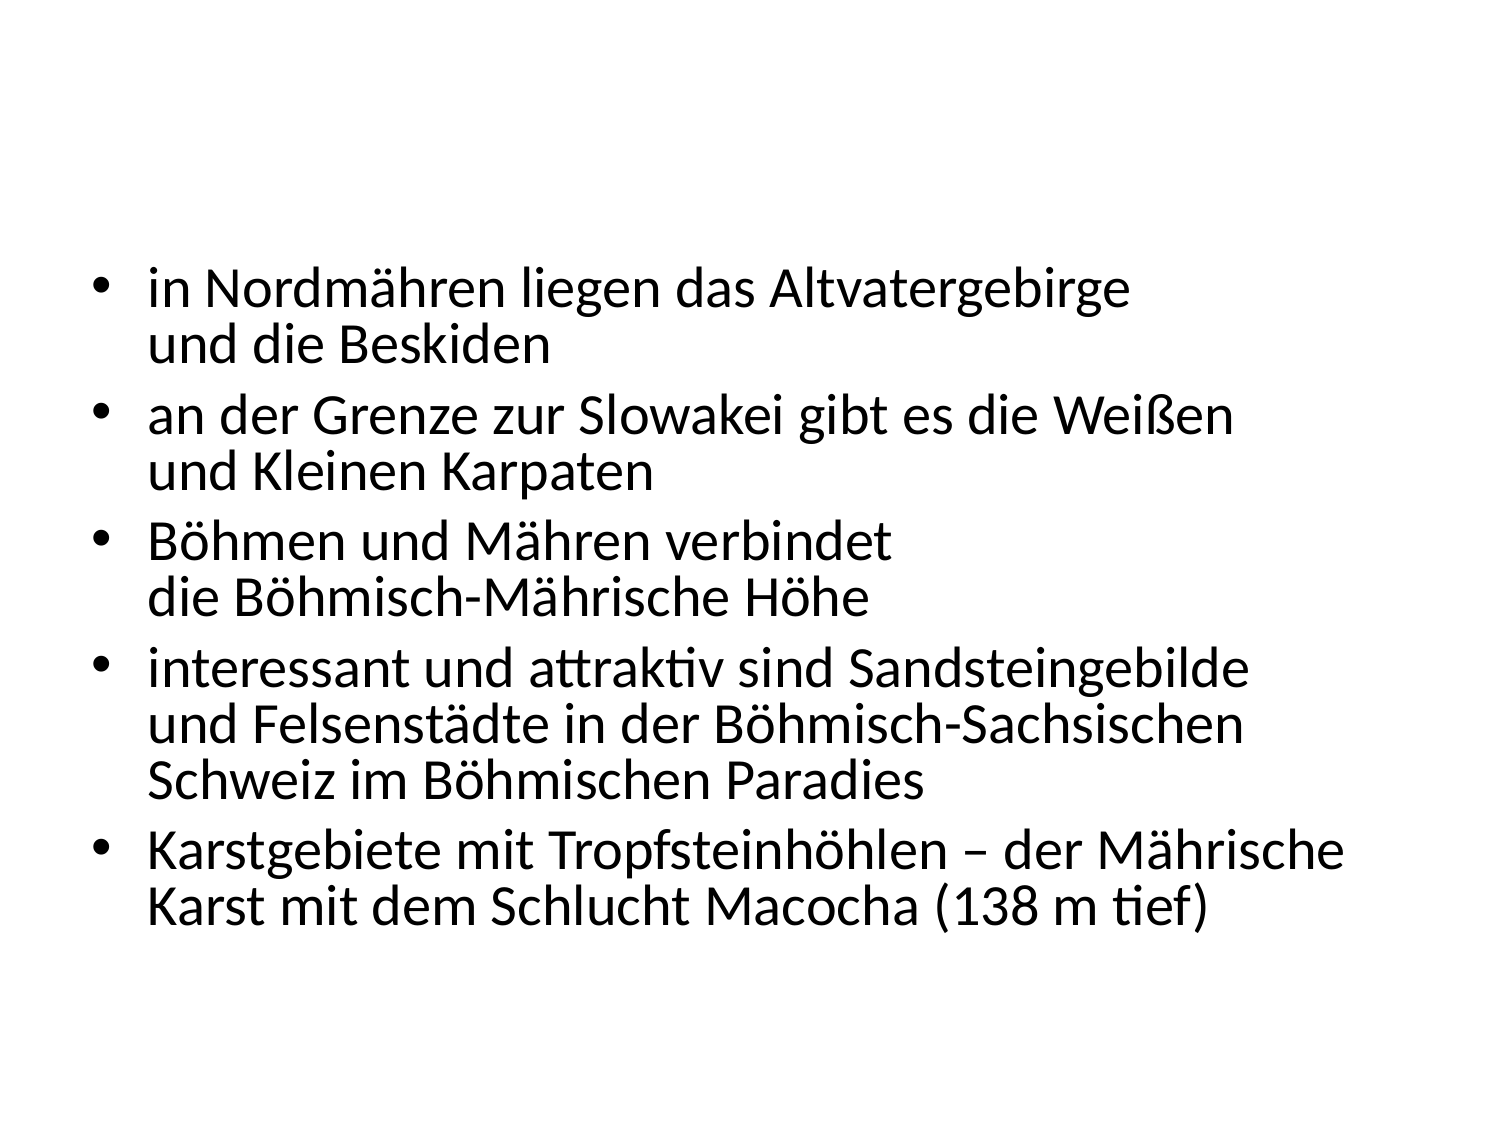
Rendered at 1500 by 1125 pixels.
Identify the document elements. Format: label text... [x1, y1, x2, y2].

list in Nordmähren liegen das Altvatergebirge und die Beskiden an der Grenze zur Slowakei gibt es die Weißen und Kleinen Karpaten Böhmen und Mähren verbindet die Böhmisch-Mährische Höhe interessant und attraktiv sind Sandsteingebilde und Felsenstädte in der Böhmisch-Sachsischen Schweiz im Böhmischen Paradies Karstgebiete mit Tropfsteinhöhlen – der Mährische Karst mit dem Schlucht Macocha (138 m tief) [76, 255, 1427, 1025]
